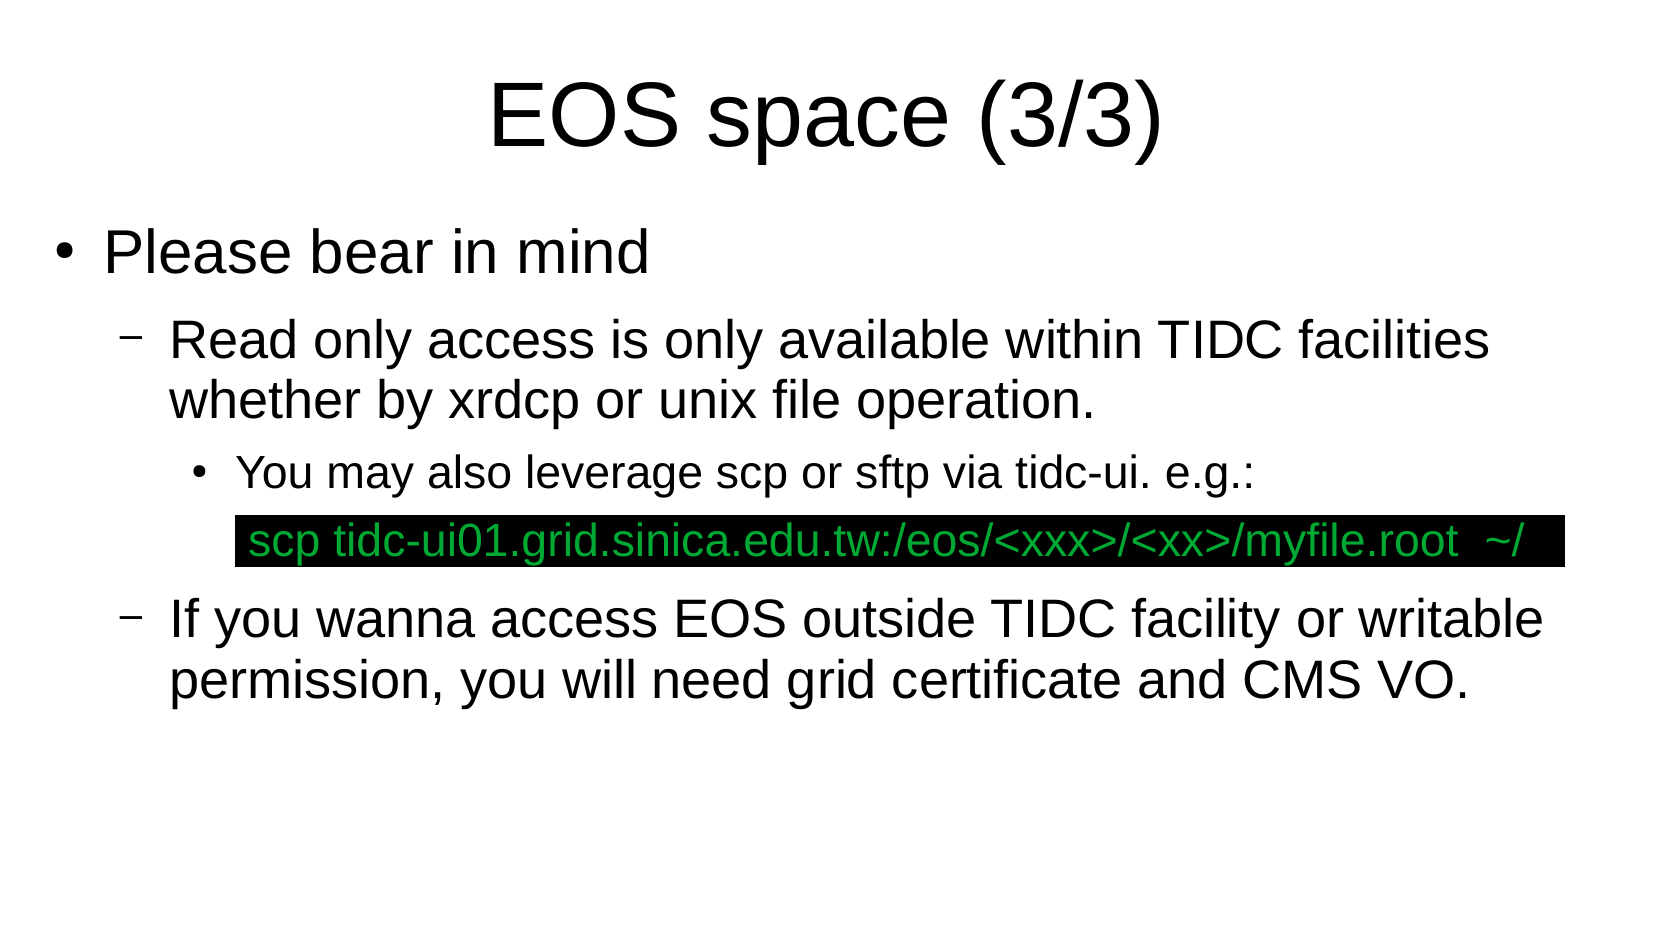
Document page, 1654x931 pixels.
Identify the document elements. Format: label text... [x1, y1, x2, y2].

title EOS space (3/3) [82, 37, 1571, 193]
list Please bear in mind Read only access is only available within TIDC facilities whether by xrdcp or unix file operation. You may also leverage scp or sftp via tidc-ui. e.g.: scp tidc-ui01.grid.sinica.edu.tw:/eos/<xxx>/<xx>/myfile.root ~/ If you wanna access EOS outside TIDC facility or writable permission, you will need grid certificate and CMS VO. [37, 217, 1651, 788]
